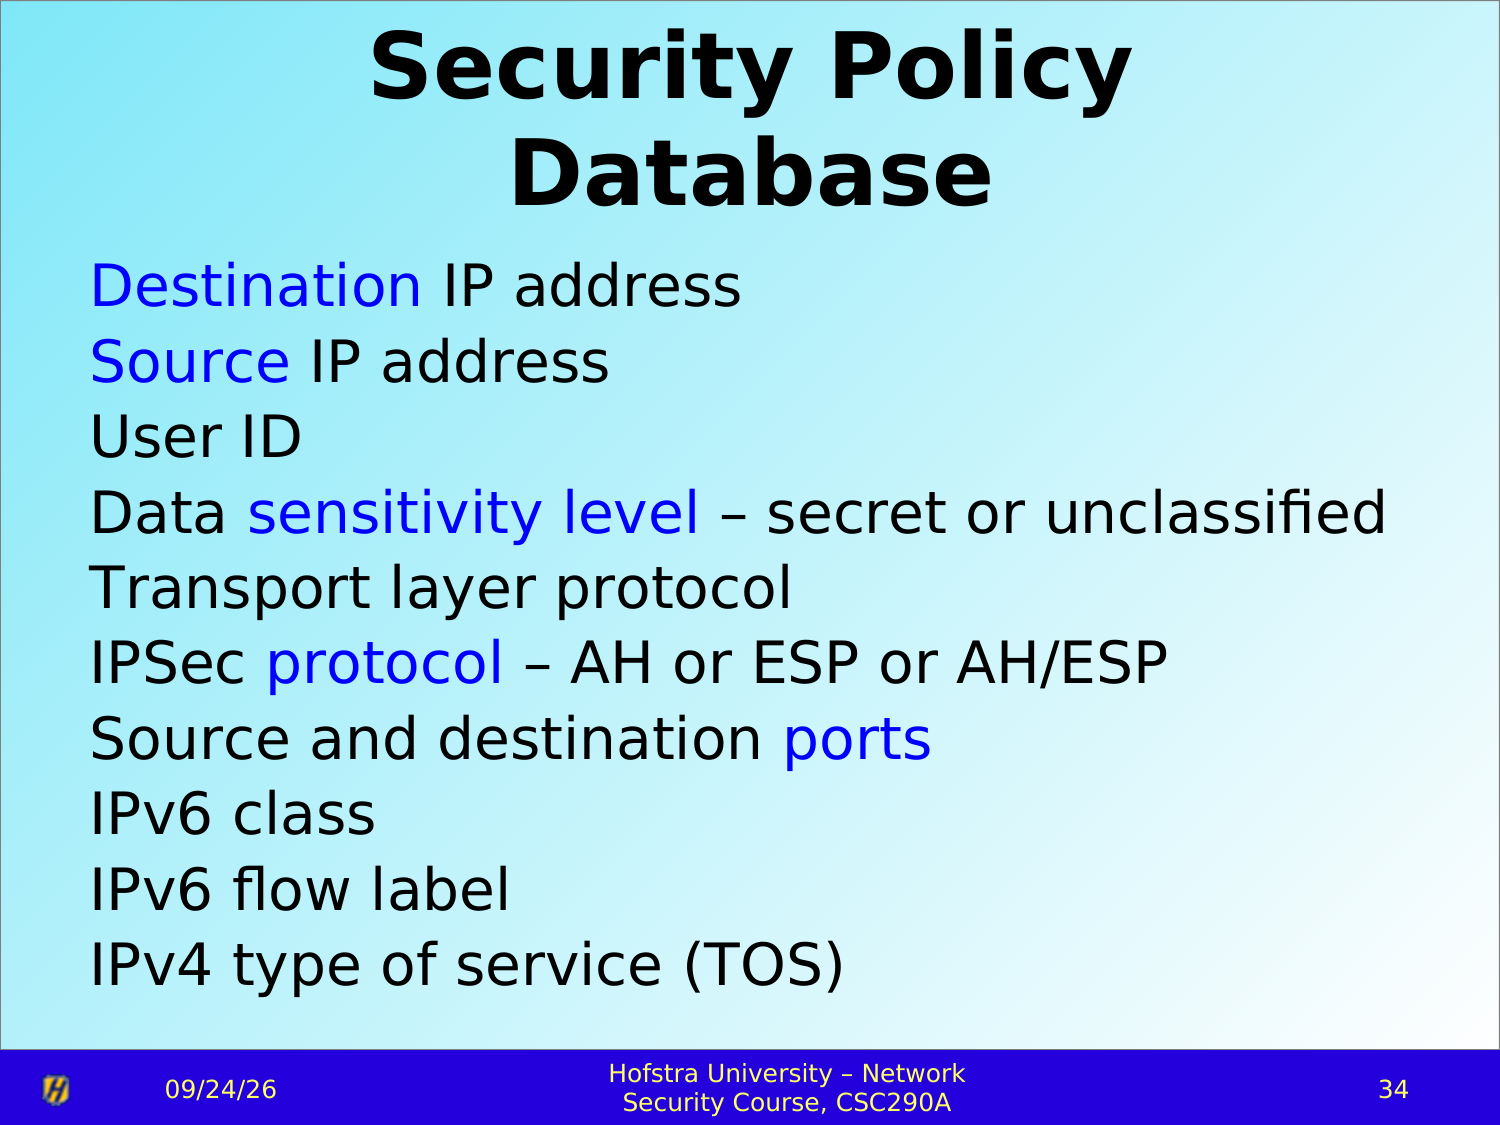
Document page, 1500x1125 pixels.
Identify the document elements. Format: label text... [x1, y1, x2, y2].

list Destination IP address Source IP address User ID Data sensitivity level – secret or unclassified Transport layer protocol IPSec protocol – AH or ESP or AH/ESP Source and destination ports IPv6 class IPv6 flow label IPv4 type of service (TOS) [75, 250, 1463, 1038]
title Security Policy Database [112, 5, 1391, 236]
picture [37, 1072, 76, 1110]
